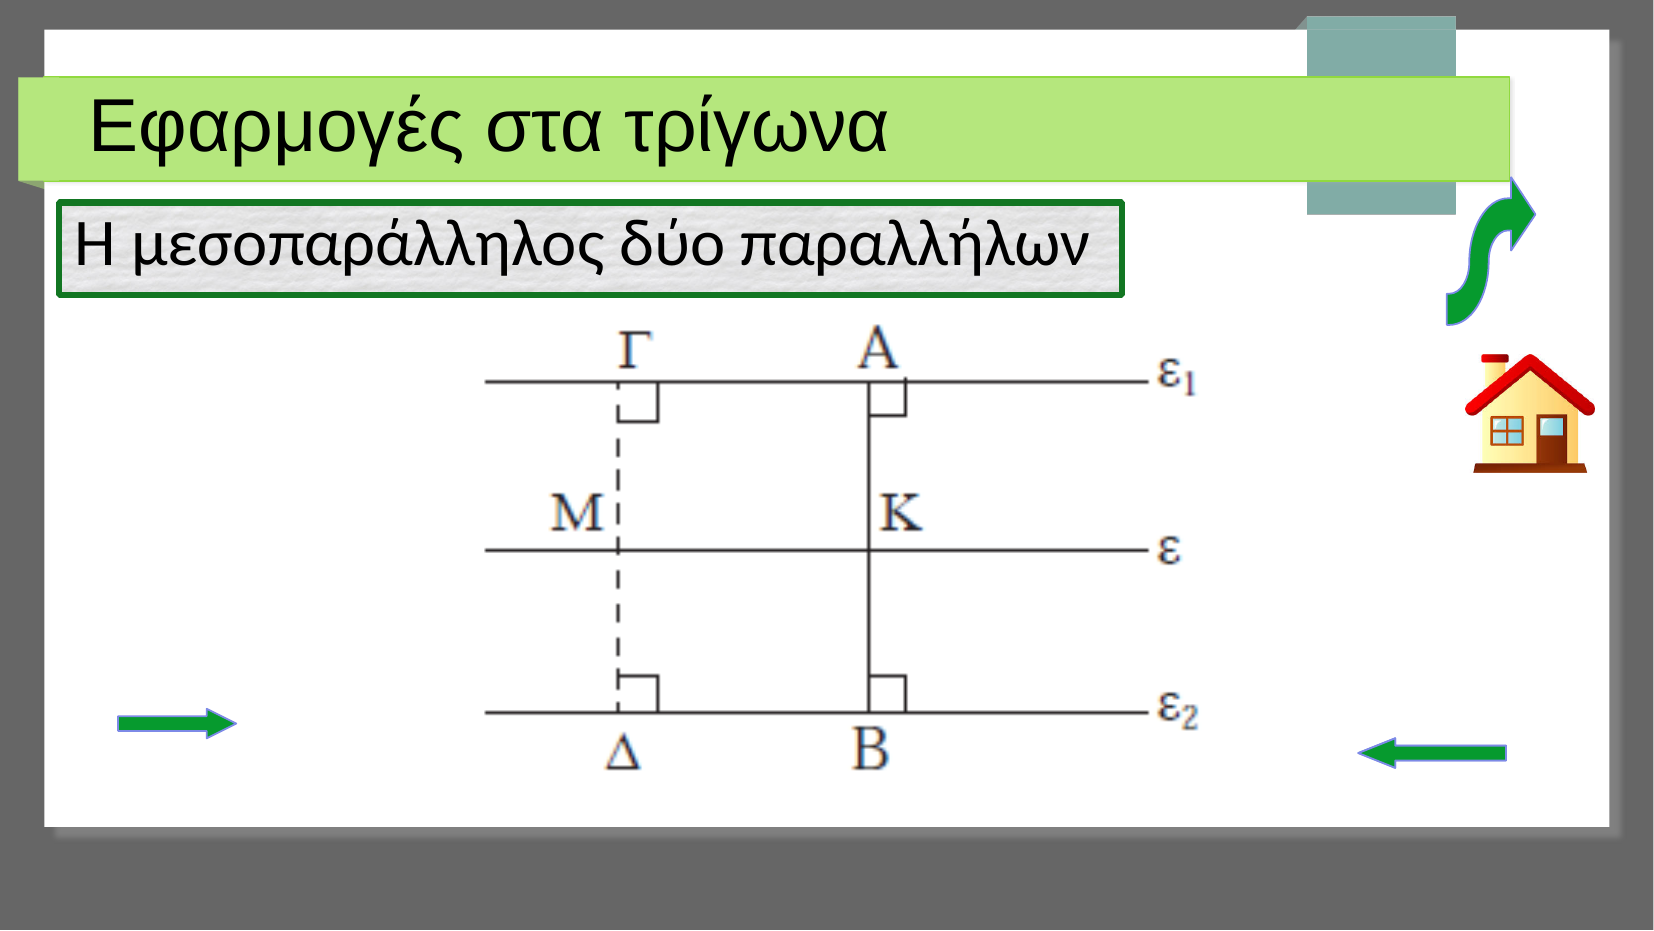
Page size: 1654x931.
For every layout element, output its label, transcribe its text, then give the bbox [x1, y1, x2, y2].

picture [1465, 354, 1595, 473]
text_box [1358, 738, 1507, 768]
text_box [1446, 177, 1536, 325]
subtitle Η μεσοπαράλληλος δύο παραλλήλων [59, 202, 1123, 296]
text_box [118, 708, 237, 739]
title Εφαρμογές στα τρίγωνα [88, 73, 1506, 178]
picture [324, 295, 1275, 798]
